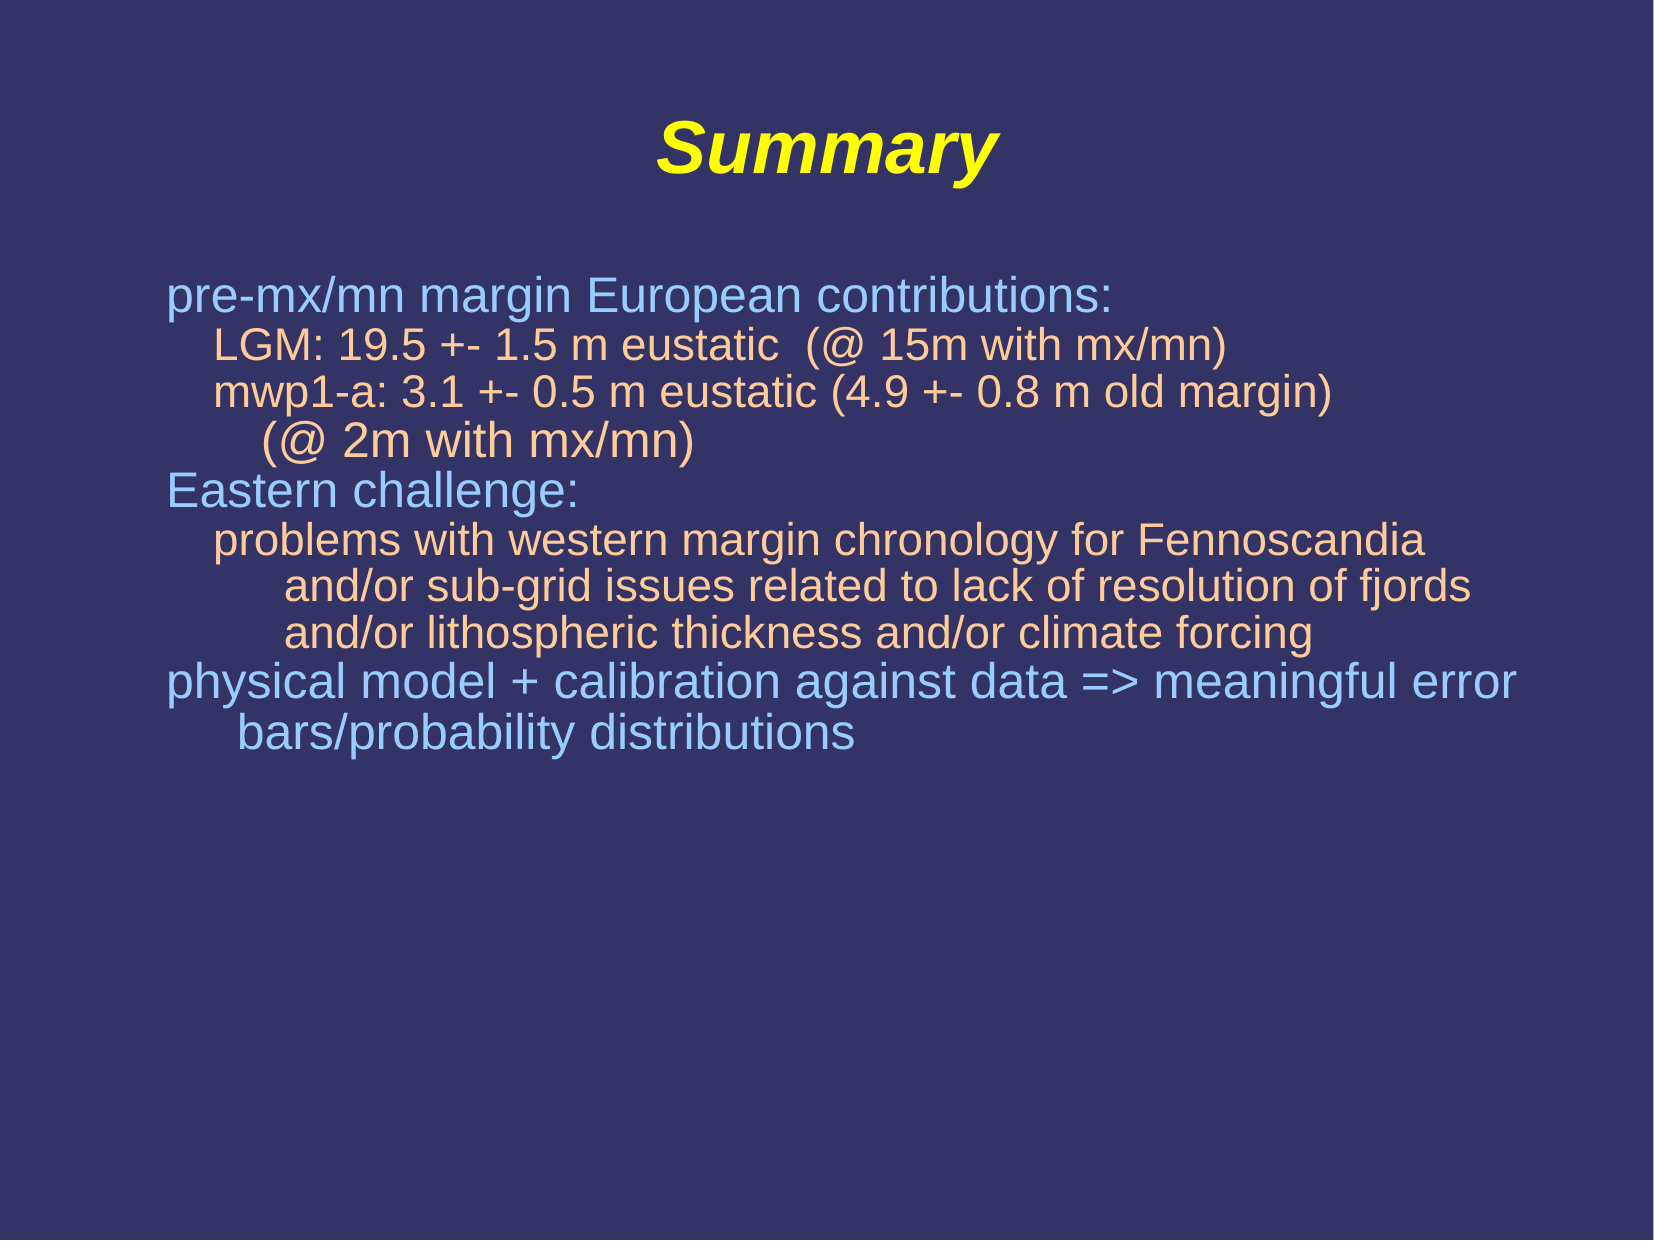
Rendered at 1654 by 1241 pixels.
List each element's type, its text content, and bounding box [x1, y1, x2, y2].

list pre-mx/mn margin European contributions: LGM: 19.5 +- 1.5 m eustatic (@ 15m with mx/mn) mwp1-a: 3.1 +- 0.5 m eustatic (4.9 +- 0.8 m old margin) (@ 2m with mx/mn) Eastern challenge: problems with western margin chronology for Fennoscandia and/or sub-grid issues related to lack of resolution of fjords and/or lithospheric thickness and/or climate forcing physical model + calibration against data => meaningful error bars/probability distributions [154, 271, 1536, 1159]
title Summary [121, 49, 1534, 250]
